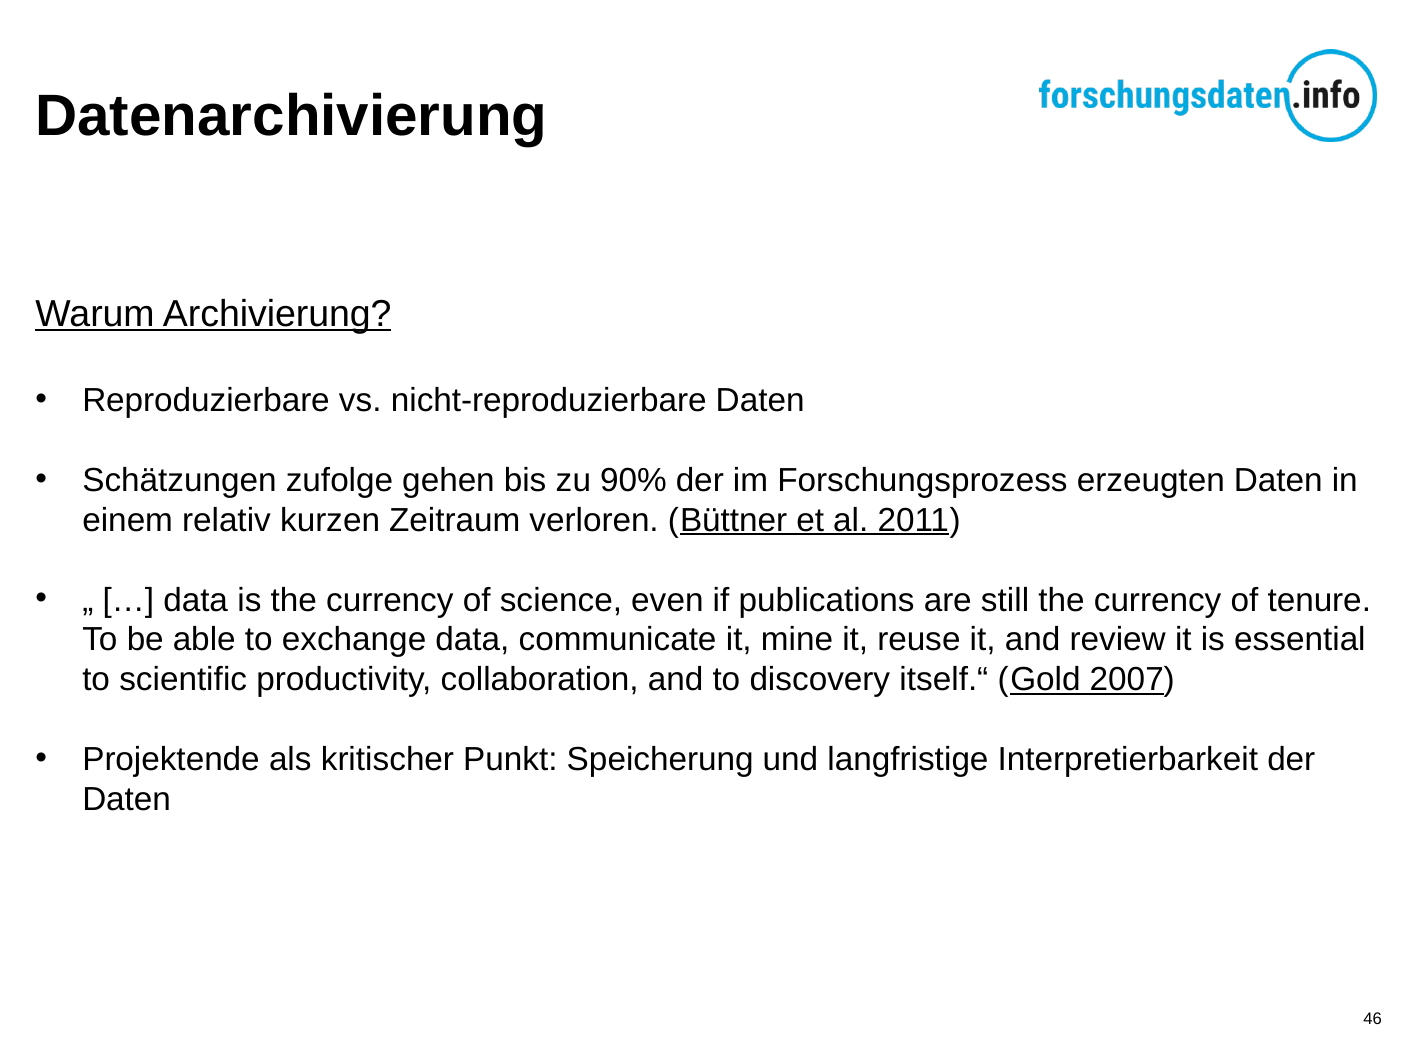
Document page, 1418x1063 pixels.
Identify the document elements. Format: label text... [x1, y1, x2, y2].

picture [1342, 107, 1377, 142]
title Datenarchivierung [35, 76, 1052, 254]
slide_number <Nummer> [1015, 1003, 1382, 1028]
list Warum Archivierung? Reproduzierbare vs. nicht-reproduzierbare Daten Schätzungen zufolge gehen bis zu 90% der im Forschungsprozess erzeugten Daten in einem relativ kurzen Zeitraum verloren. (Büttner et al. 2011) „ […] data is the currency of science, even if publications are still the currency of tenure. To be able to exchange data, communicate it, mine it, reuse it, and review it is essential to scientific productivity, collaboration, and to discovery itself.“ (Gold 2007) Projektende als kritischer Punkt: Speicherung und langfristige Interpretierbarkeit der Daten [35, 289, 1382, 934]
picture [1339, 49, 1377, 85]
picture [1039, 49, 1372, 142]
picture [1058, 93, 1062, 103]
